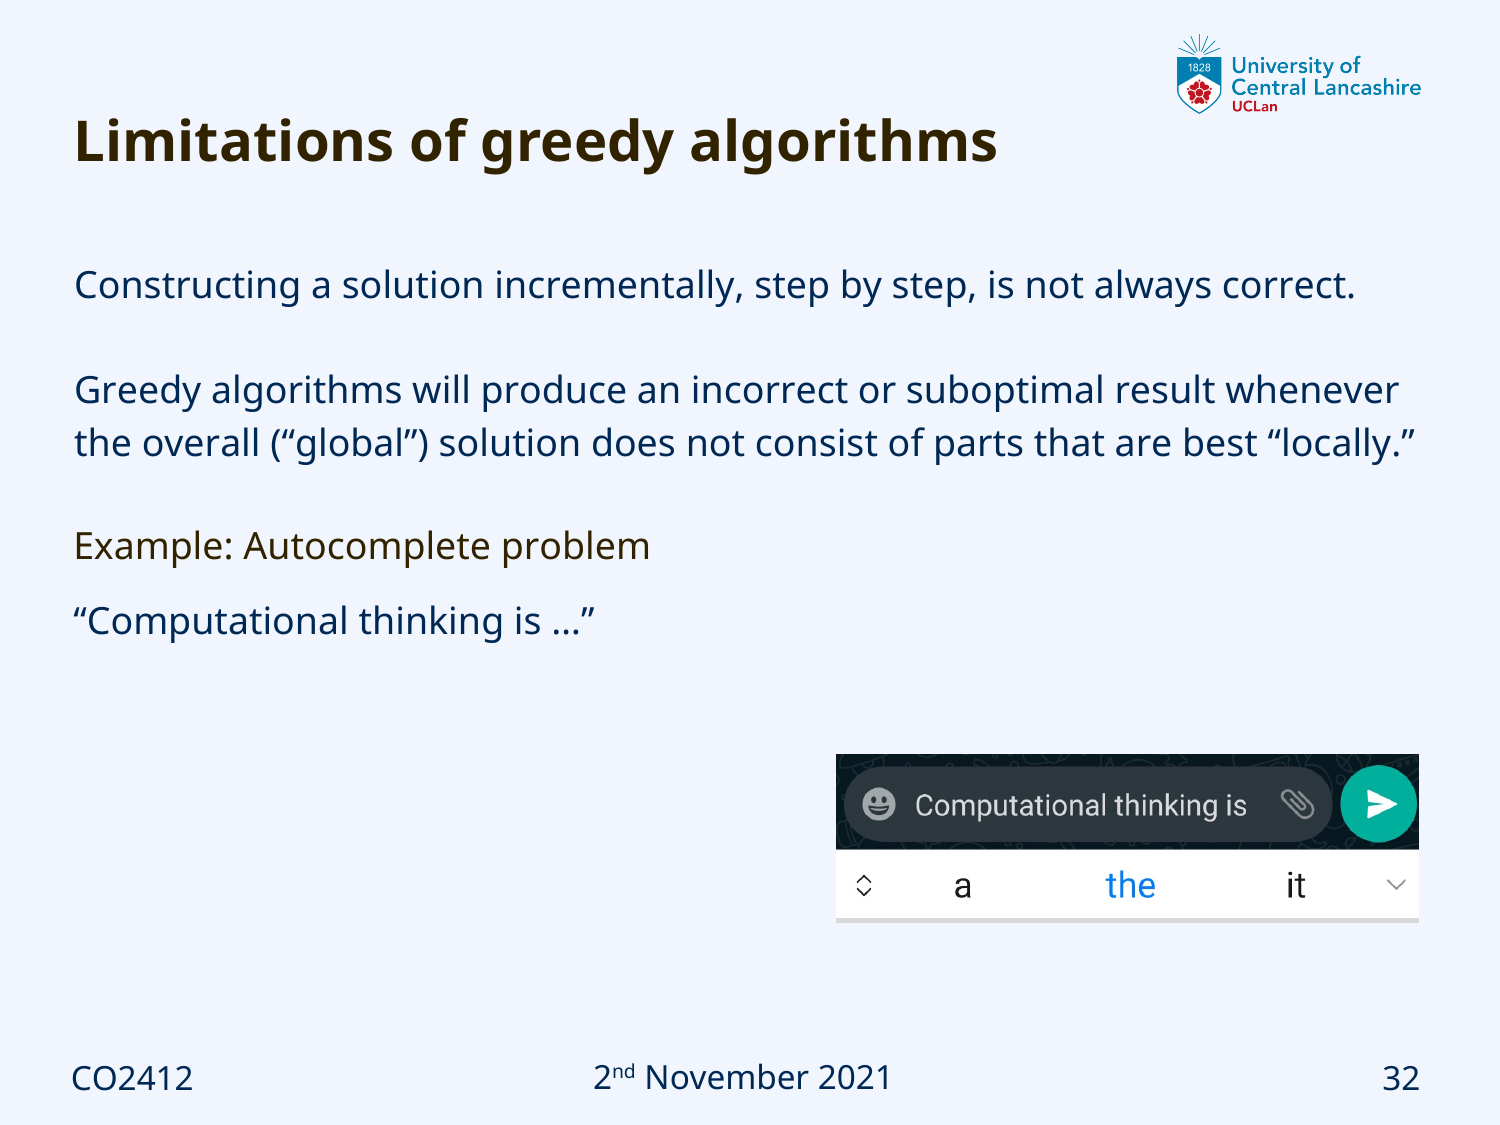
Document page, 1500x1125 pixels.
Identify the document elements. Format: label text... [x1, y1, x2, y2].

picture [1177, 34, 1421, 93]
title Limitations of greedy algorithms [58, 93, 1475, 186]
text_box Example: Autocomplete problem “Computational thinking is …” [58, 514, 826, 1011]
text_box Constructing a solution incrementally, step by step, is not always correct. Greedy algorithms will produce an incorrect or suboptimal result whenever the overall (“global”) solution does not consist of parts that are best “locally.” [59, 246, 1435, 577]
picture [836, 754, 1419, 923]
